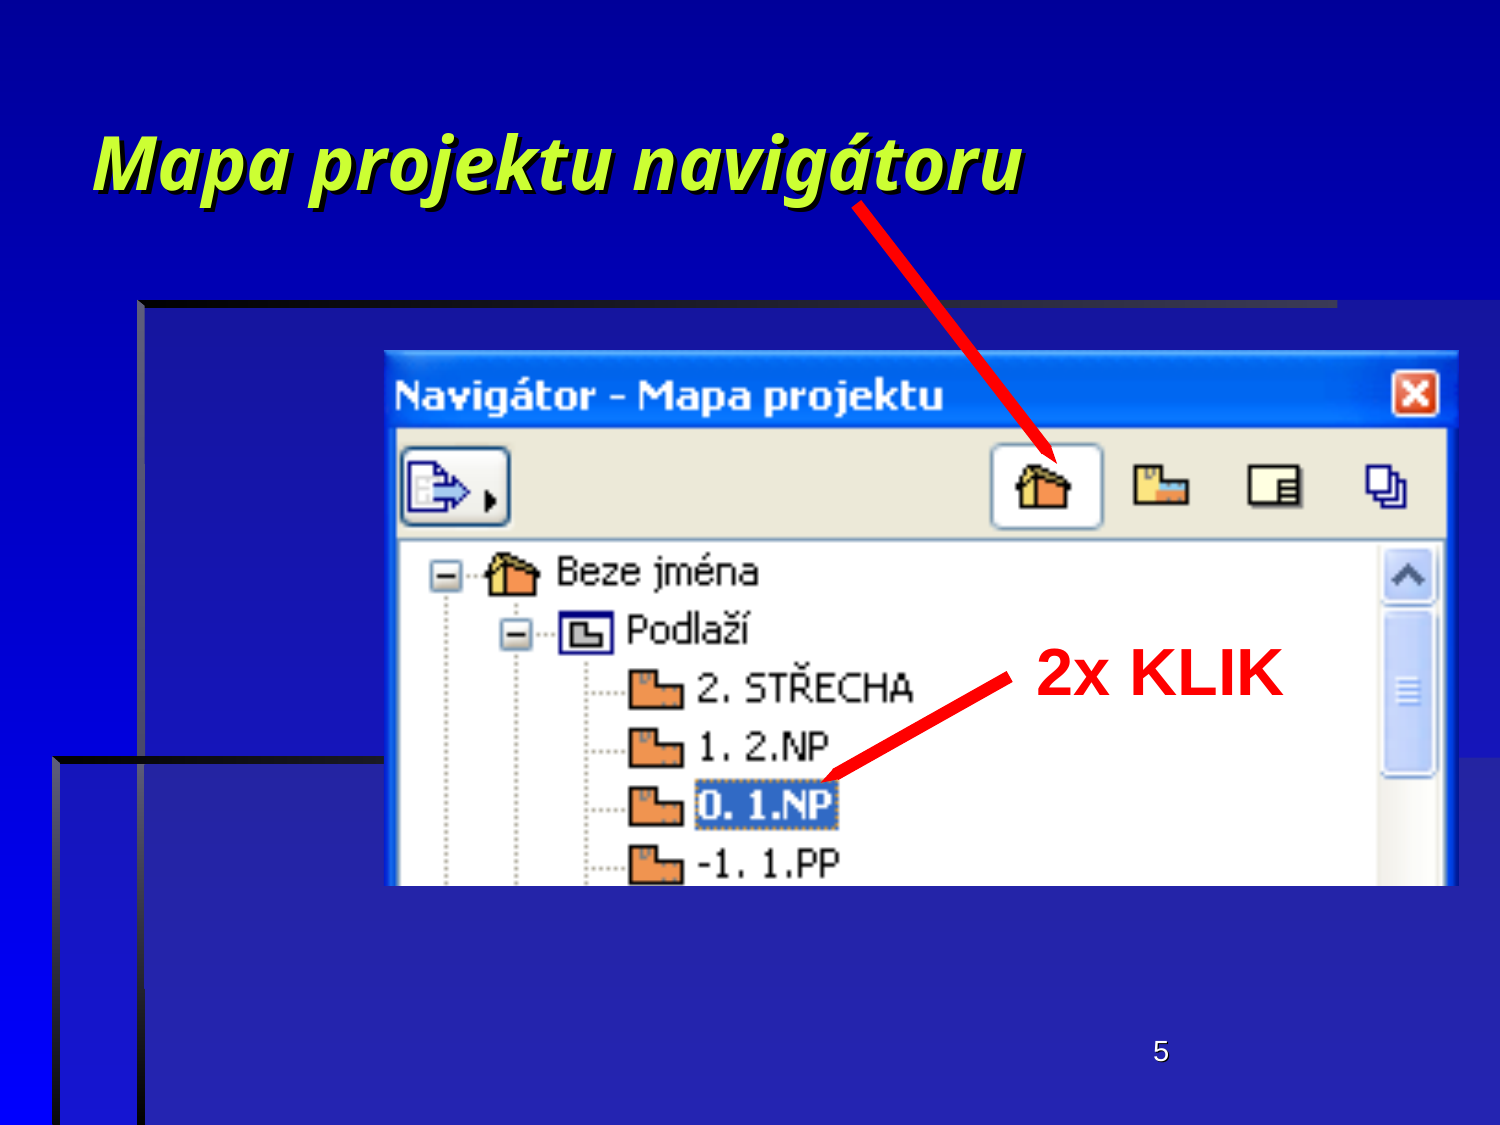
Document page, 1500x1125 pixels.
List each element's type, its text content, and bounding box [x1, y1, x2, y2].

text_box <číslo> [1137, 1024, 1450, 1103]
title Mapa projektu navigátoru [76, 42, 1453, 278]
text_box 2x KLIK [1021, 621, 1300, 717]
picture [383, 350, 1459, 886]
